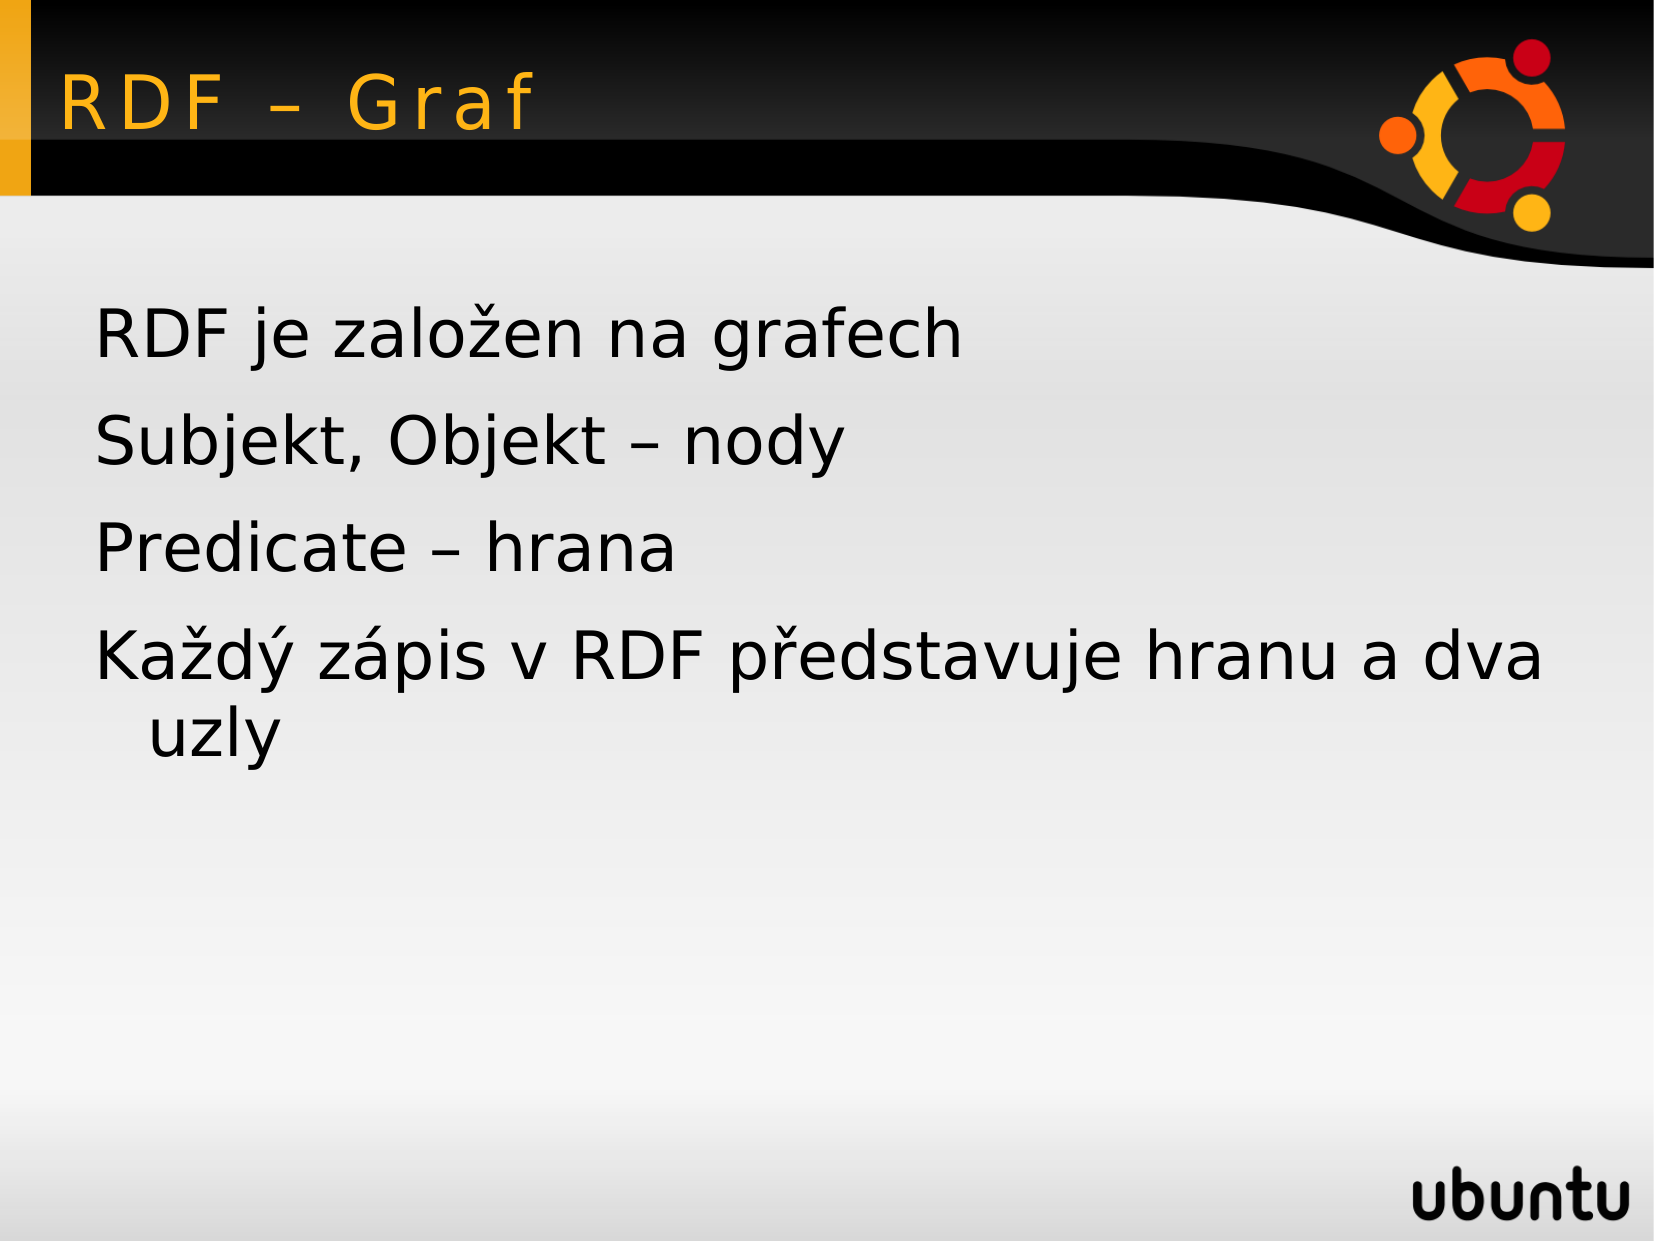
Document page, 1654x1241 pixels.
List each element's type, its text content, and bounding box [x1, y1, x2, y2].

title RDF – Graf [59, 29, 1270, 178]
picture [0, 0, 1654, 1241]
list RDF je založen na grafech Subjekt, Objekt – nody Predicate – hrana Každý zápis v RDF představuje hranu a dva uzly [76, 295, 1565, 1114]
